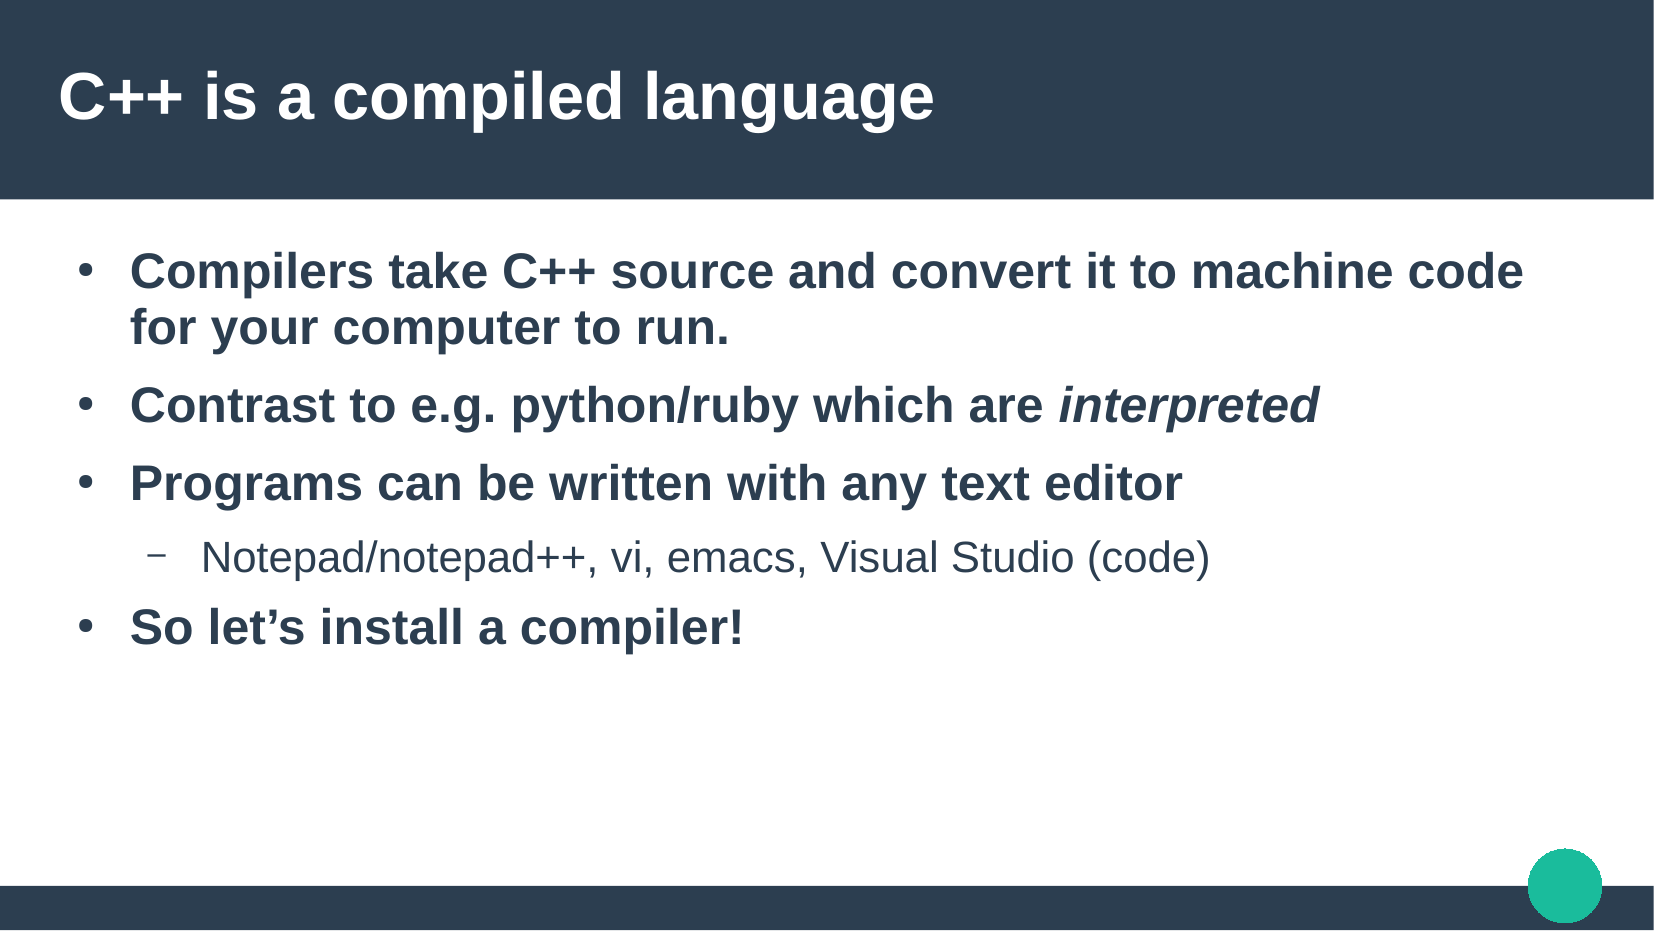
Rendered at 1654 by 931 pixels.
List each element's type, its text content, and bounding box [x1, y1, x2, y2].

title C++ is a compiled language [59, 37, 1595, 155]
list Compilers take C++ source and convert it to machine code for your computer to run. Contrast to e.g. python/ruby which are interpreted Programs can be written with any text editor Notepad/notepad++, vi, emacs, Visual Studio (code) So let’s install a compiler! [59, 243, 1595, 864]
